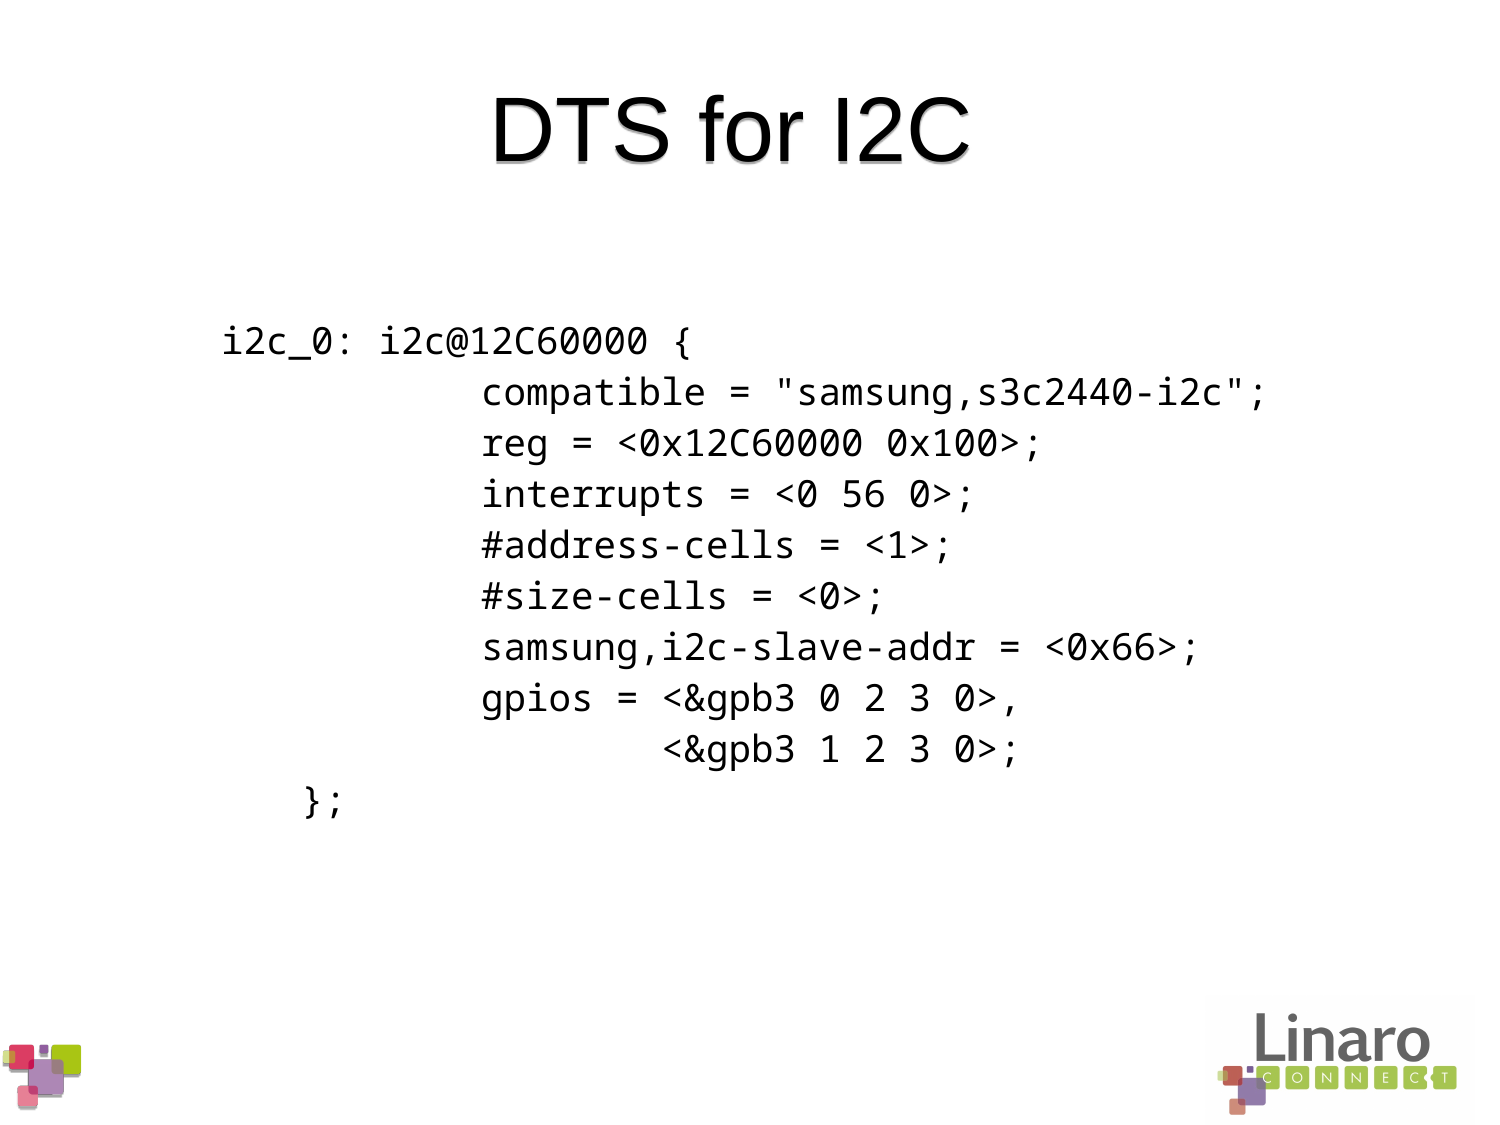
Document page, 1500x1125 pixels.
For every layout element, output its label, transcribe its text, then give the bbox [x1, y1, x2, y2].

picture [1205, 995, 1475, 1125]
text_box i2c_0: i2c@12C60000 { compatible = "samsung,s3c2440-i2c"; reg = <0x12C60000 0x100>; interrupts = <0 56 0>; #address-cells = <1>; #size-cells = <0>; samsung,i2c-slave-addr = <0x66>; gpios = <&gpb3 0 2 3 0>, <&gpb3 1 2 3 0>; }; [106, 307, 1376, 792]
title DTS for I2C [56, 27, 1407, 223]
picture [0, 1041, 84, 1125]
